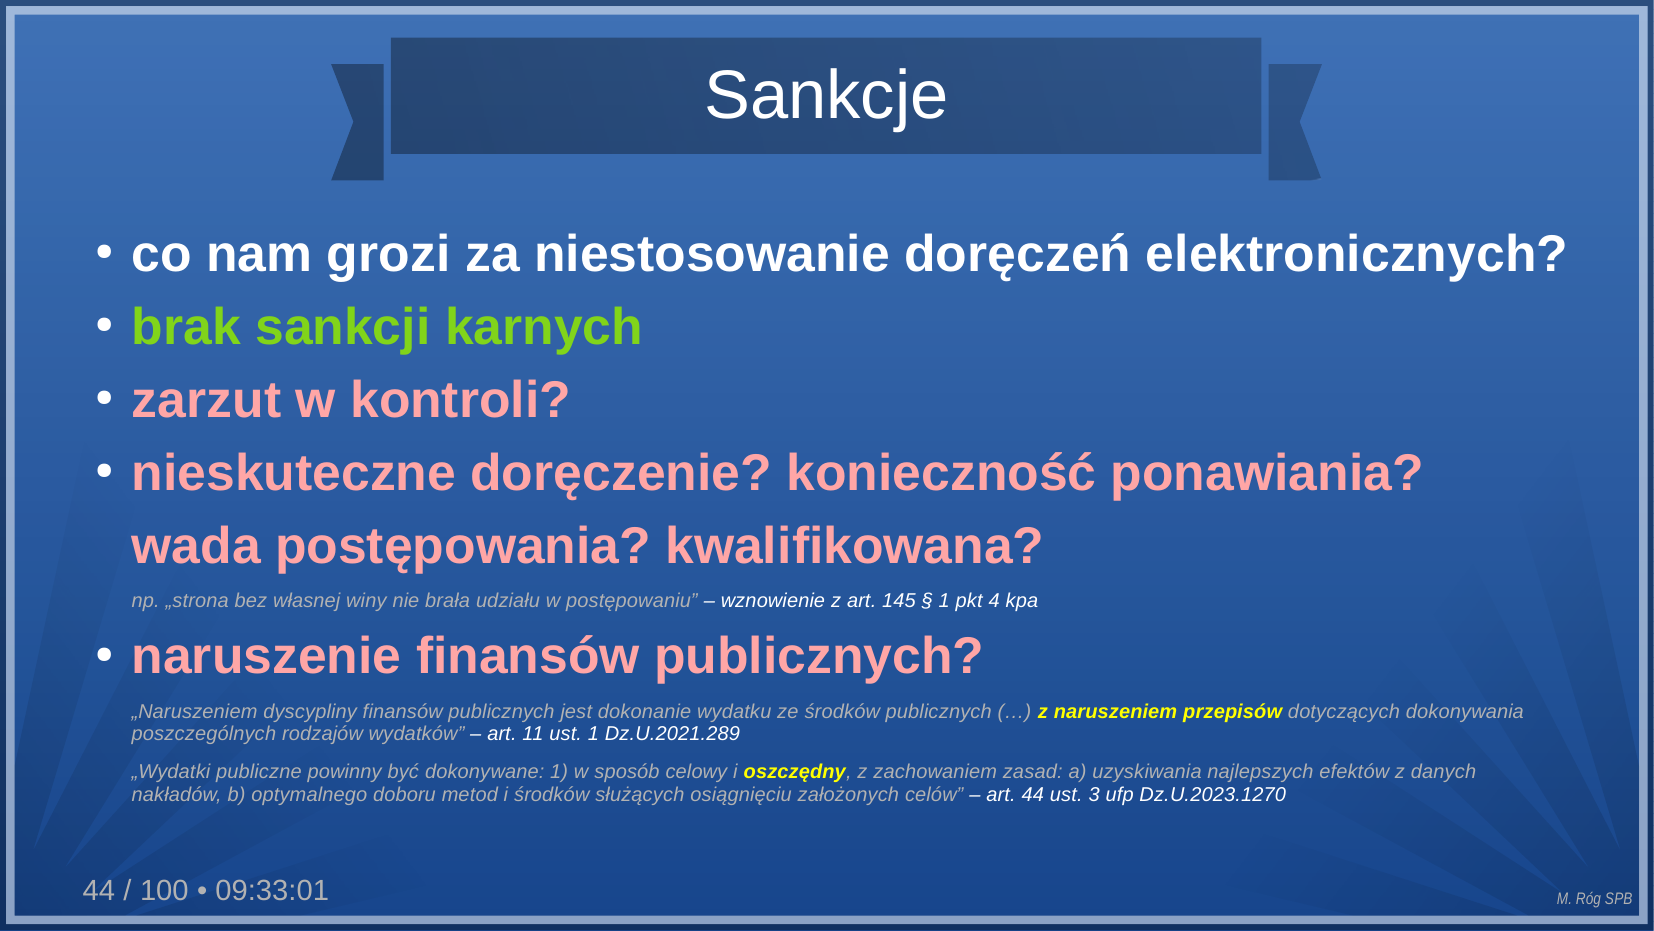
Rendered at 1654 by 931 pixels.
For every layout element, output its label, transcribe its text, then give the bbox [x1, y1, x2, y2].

title Sankcje [389, 35, 1264, 154]
list co nam grozi za niestosowanie doręczeń elektronicznych? brak sankcji karnych zarzut w kontroli? nieskuteczne doręczenie? konieczność ponawiania? wada postępowania? kwalifikowana? np. „strona bez własnej winy nie brała udziału w postępowaniu” – wznowienie z art. 145 § 1 pkt 4 kpa naruszenie finansów publicznych? „Naruszeniem dyscypliny finansów publicznych jest dokonanie wydatku ze środków publicznych (…) z naruszeniem przepisów dotyczących dokonywania poszczególnych rodzajów wydatków” – art. 11 ust. 1 Dz.U.2021.289 „Wydatki publiczne powinny być dokonywane: 1) w sposób celowy i oszczędny, z zachowaniem zasad: a) uzyskiwania najlepszych efektów z danych nakładów, b) optymalnego doboru metod i środków służących osiągnięciu założonych celów” – art. 44 ust. 3 ufp Dz.U.2023.1270 [82, 224, 1571, 848]
